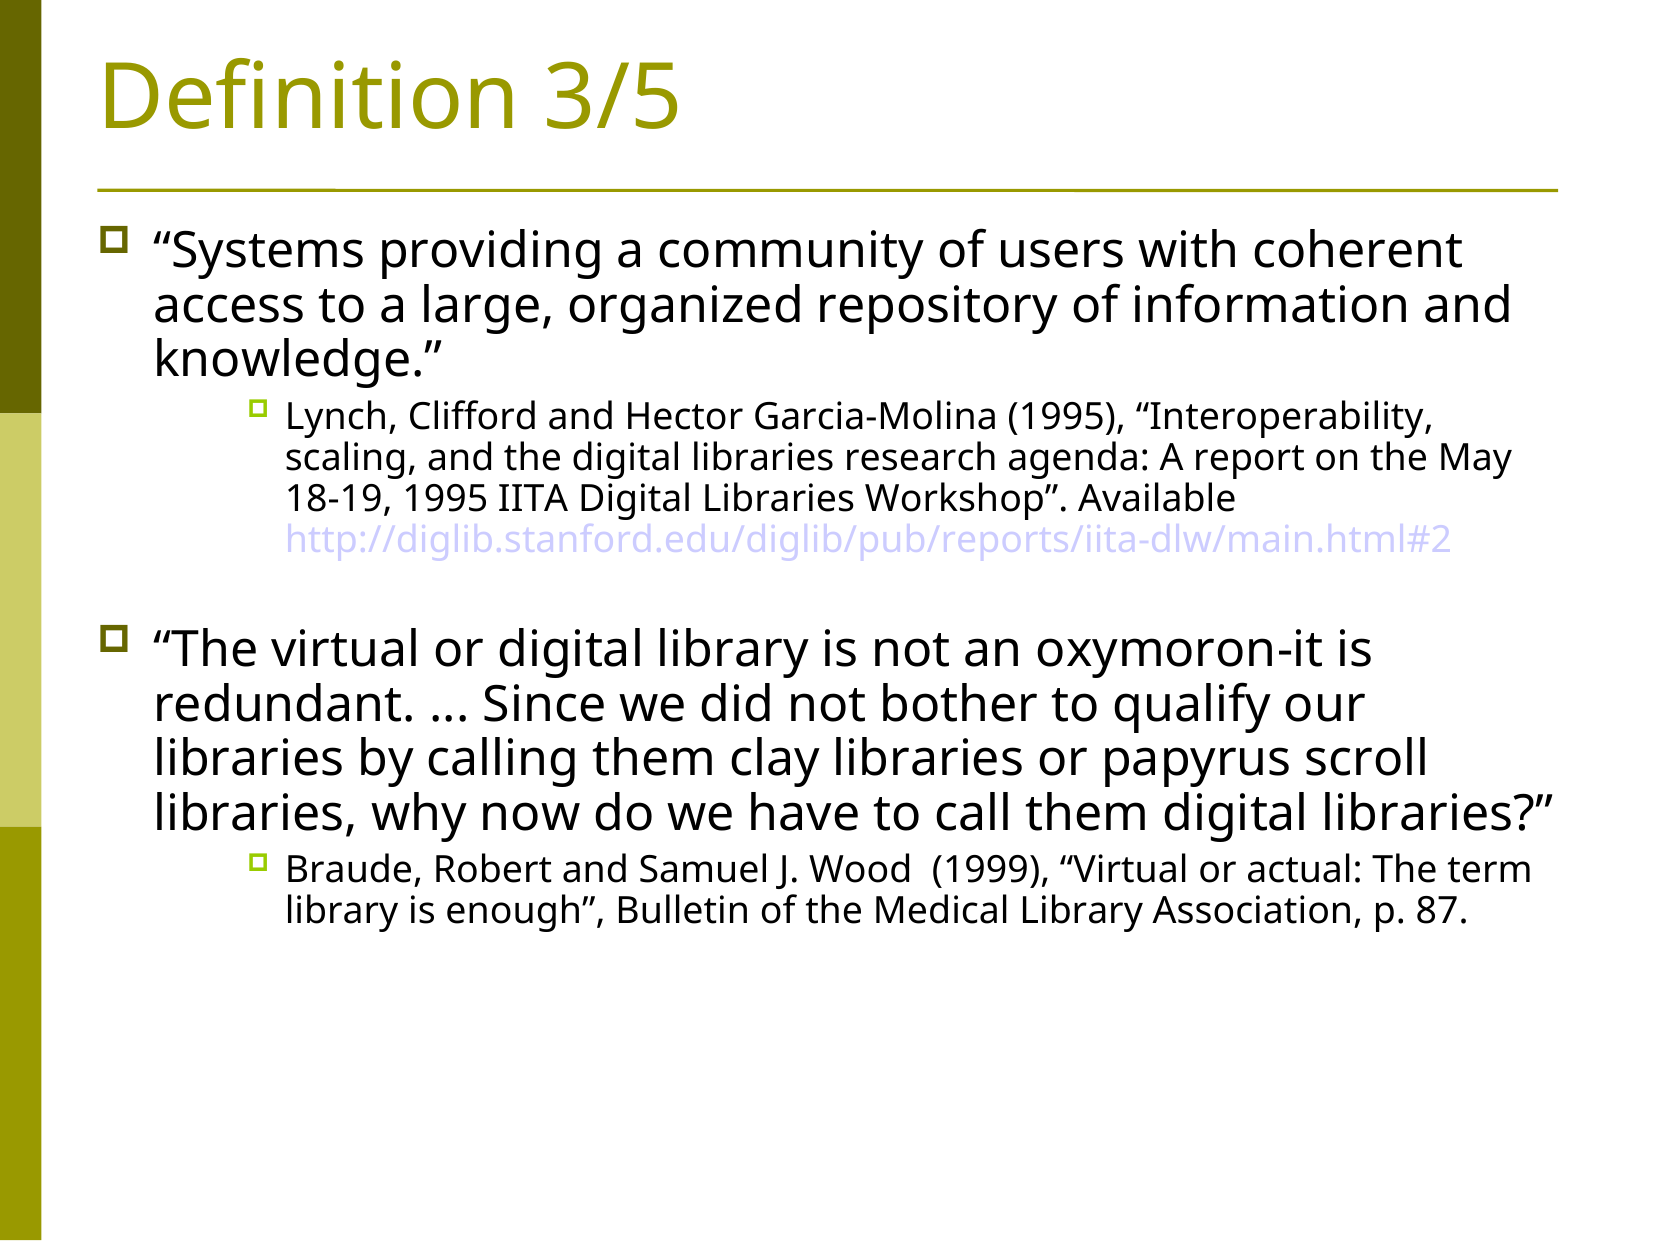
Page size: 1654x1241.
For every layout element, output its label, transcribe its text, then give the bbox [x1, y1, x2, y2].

list “Systems providing a community of users with coherent access to a large, organized repository of information and knowledge.” Lynch, Clifford and Hector Garcia-Molina (1995), “Interoperability, scaling, and the digital libraries research agenda: A report on the May 18-19, 1995 IITA Digital Libraries Workshop”. Available http://diglib.stanford.edu/diglib/pub/reports/iita-dlw/main.html#2 “The virtual or digital library is not an oxymoron-it is redundant. ... Since we did not bother to qualify our libraries by calling them clay libraries or papyrus scroll libraries, why now do we have to call them digital libraries?” Braude, Robert and Samuel J. Wood (1999), “Virtual or actual: The term library is enough”, Bulletin of the Medical Library Association, p. 87. [82, 216, 1571, 1124]
title Definition 3/5 [82, 0, 1571, 164]
